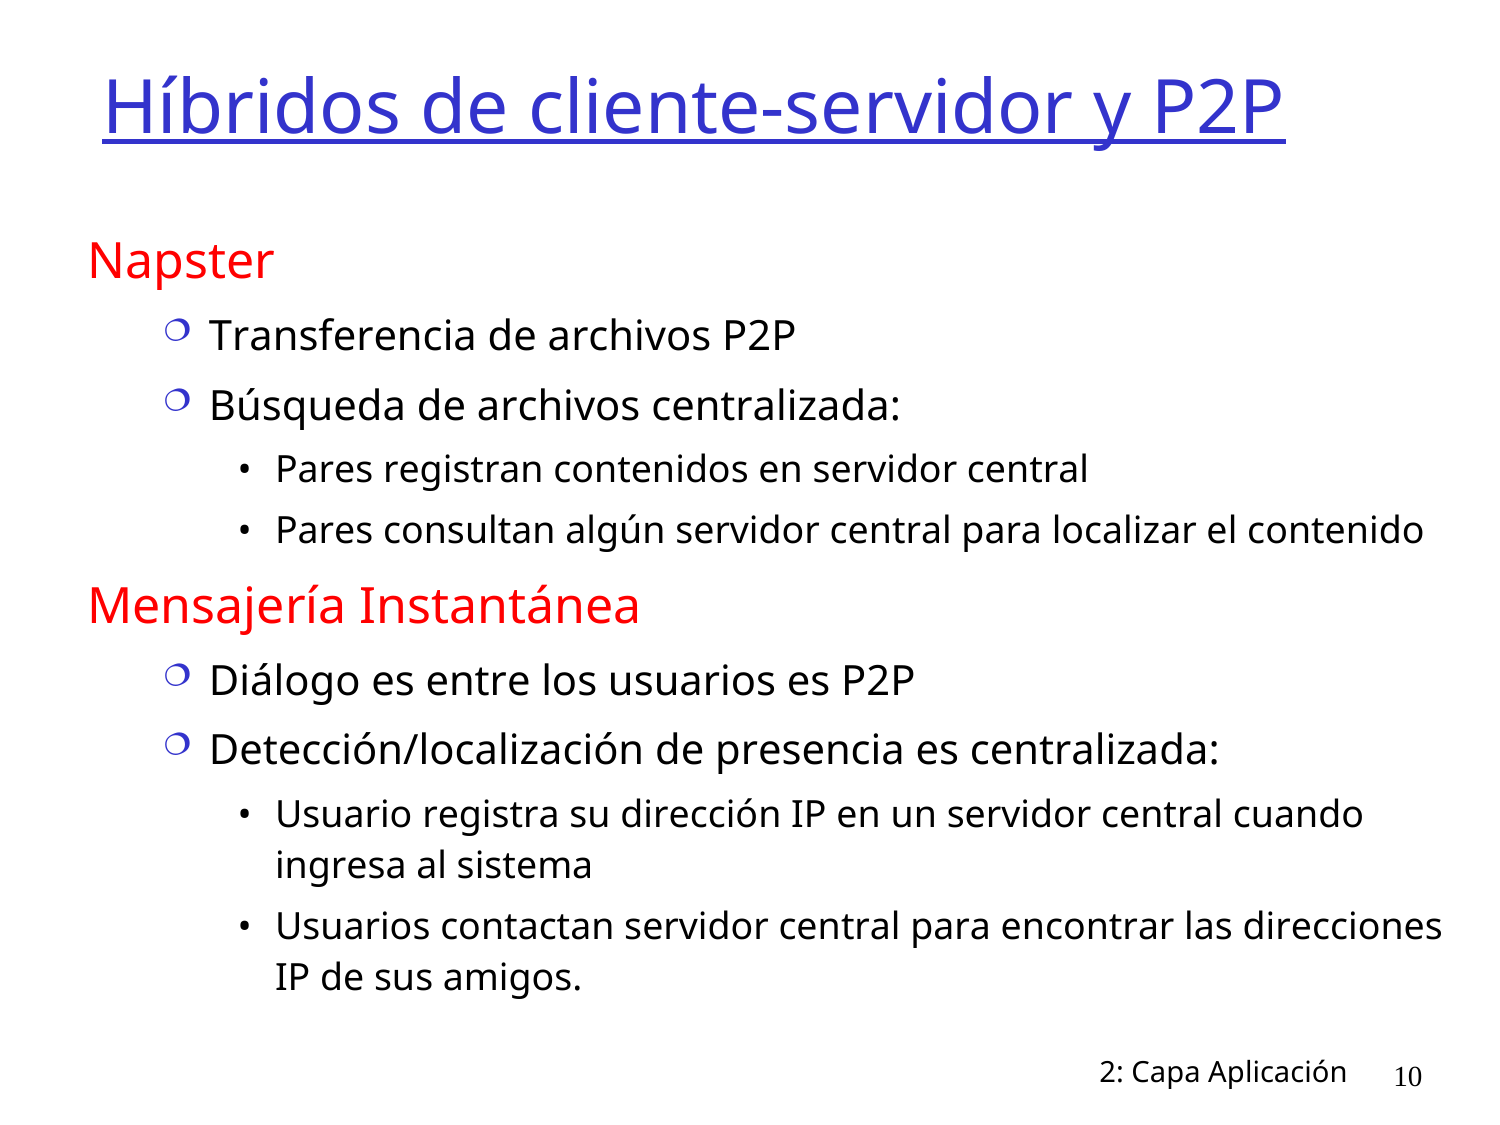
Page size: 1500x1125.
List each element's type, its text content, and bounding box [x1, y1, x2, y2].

title Híbridos de cliente-servidor y P2P [87, 15, 1463, 196]
list Napster Transferencia de archivos P2P Búsqueda de archivos centralizada: Pares registran contenidos en servidor central Pares consultan algún servidor central para localizar el contenido Mensajería Instantánea Diálogo es entre los usuarios es P2P Detección/localización de presencia es centralizada: Usuario registra su dirección IP en un servidor central cuando ingresa al sistema Usuarios contactan servidor central para encontrar las direcciones IP de sus amigos. [87, 224, 1463, 1051]
